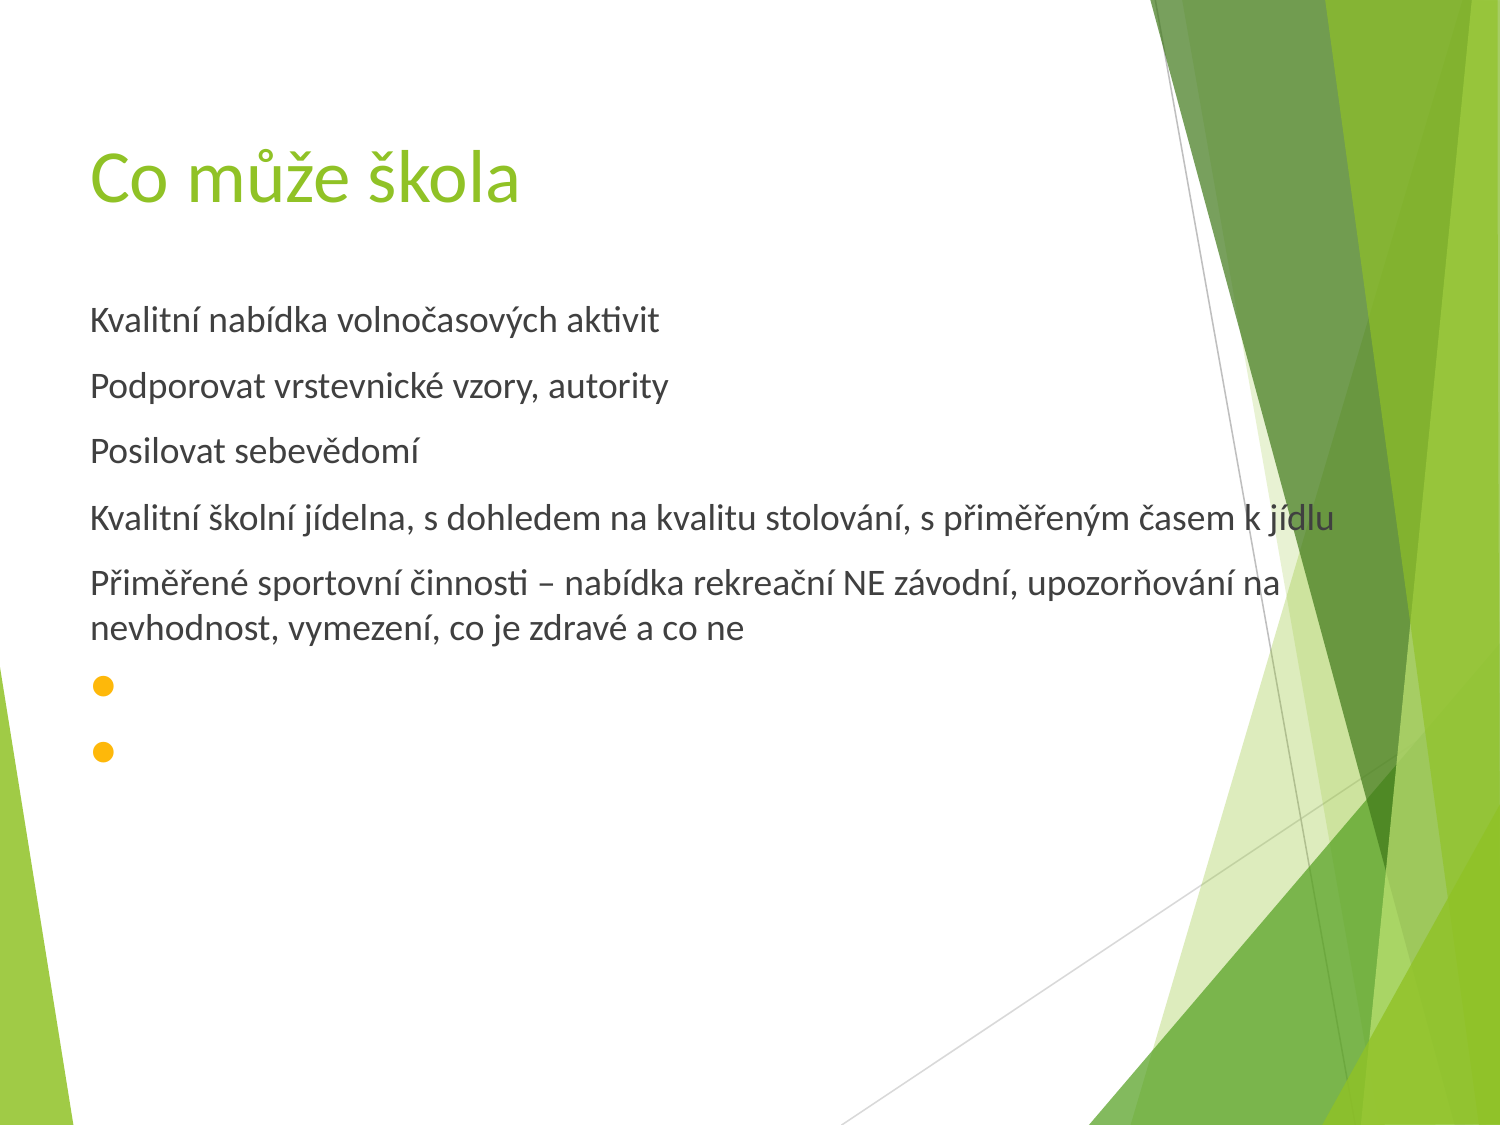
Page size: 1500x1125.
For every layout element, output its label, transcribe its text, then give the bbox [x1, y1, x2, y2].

title Co může škola [75, 120, 1426, 227]
list Kvalitní nabídka volnočasových aktivit Podporovat vrstevnické vzory, autority Posilovat sebevědomí Kvalitní školní jídelna, s dohledem na kvalitu stolování, s přiměřeným časem k jídlu Přiměřené sportovní činnosti – nabídka rekreační NE závodní, upozorňování na nevhodnost, vymezení, co je zdravé a co ne [75, 287, 1426, 793]
